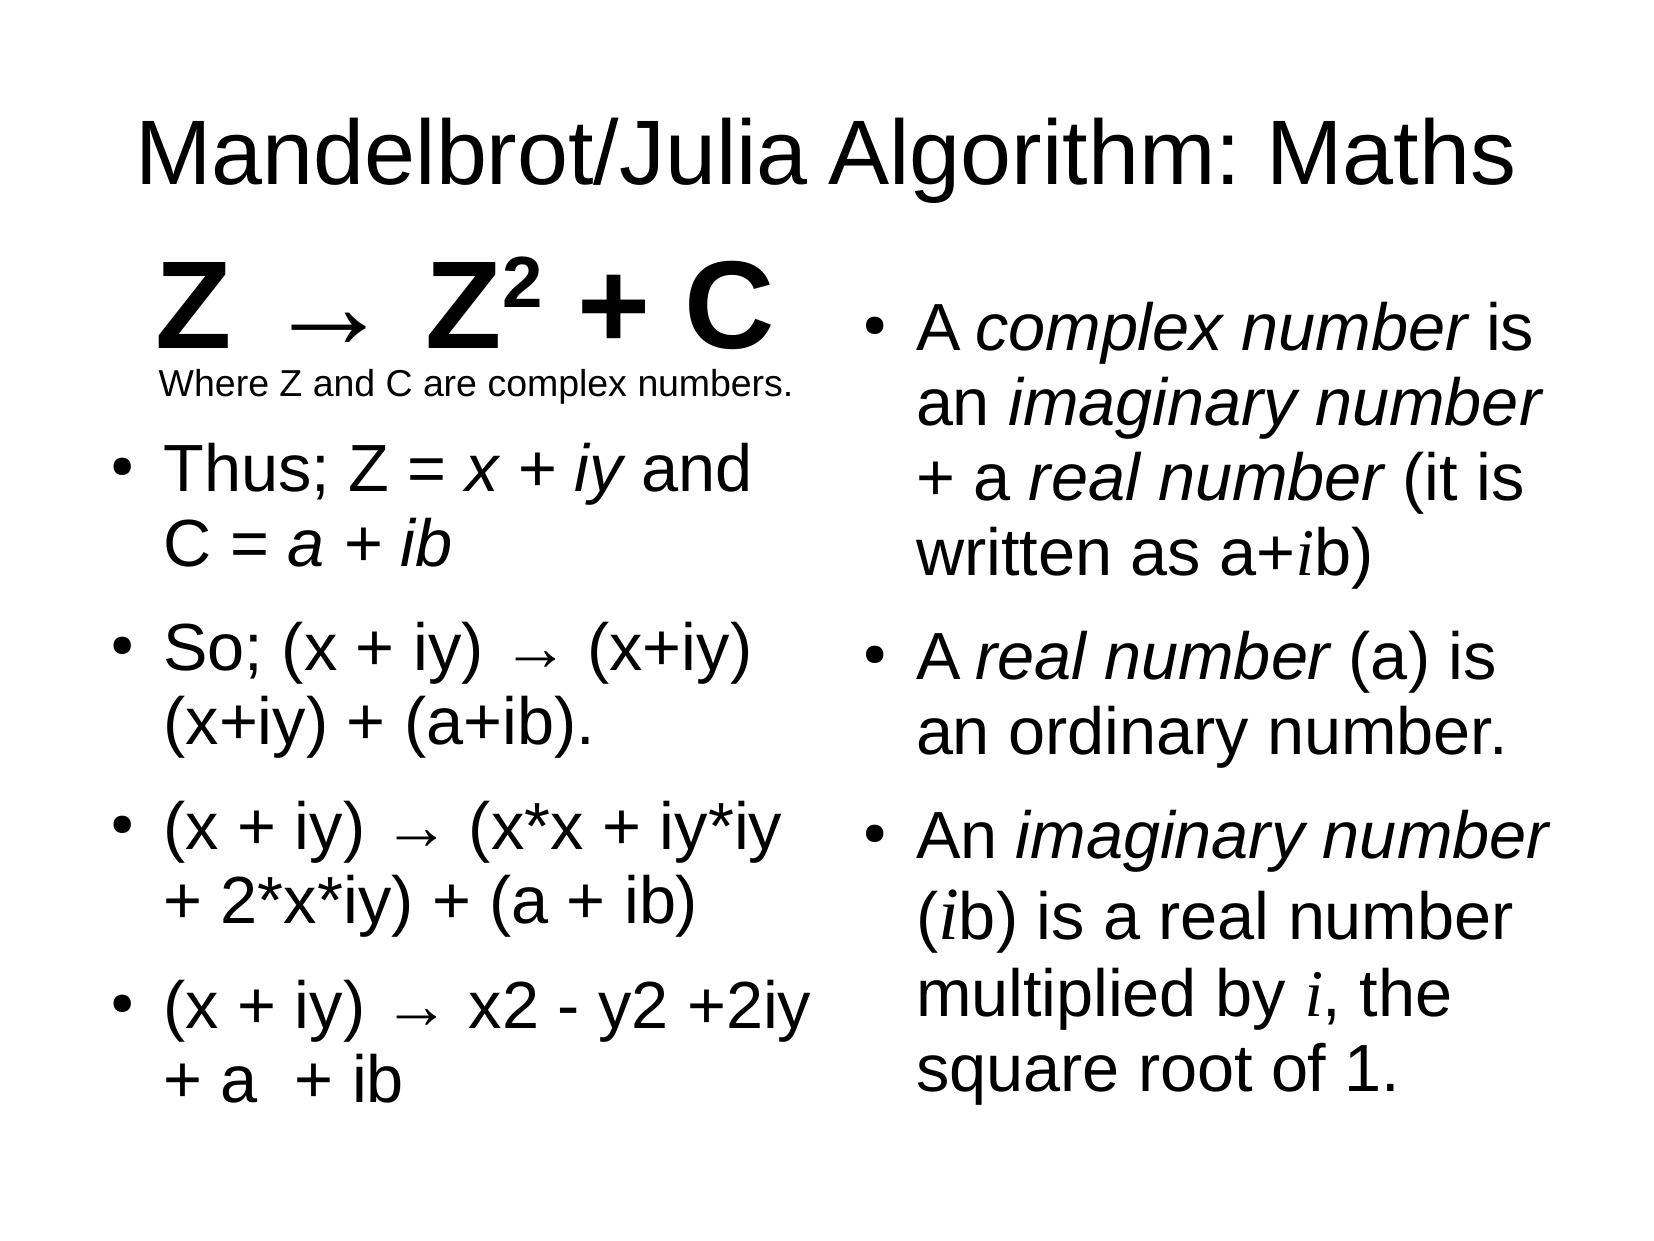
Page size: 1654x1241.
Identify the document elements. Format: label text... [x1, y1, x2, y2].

text_box Z → Z2 + C [140, 227, 791, 383]
list A complex number is an imaginary number + a real number (it is written as a+ib) A real number (a) is an ordinary number. An imaginary number (ib) is a real number multiplied by i, the square root of 1. [845, 290, 1572, 1109]
title Mandelbrot/Julia Algorithm: Maths [82, 49, 1571, 257]
list Thus; Z = x + iy and C = a + ib So; (x + iy) → (x+iy)(x+iy) + (a+ib). (x + iy) → (x*x + iy*iy + 2*x*iy) + (a + ib) (x + iy) → x2 - y2 +2iy + a + ib [92, 430, 819, 1116]
text_box Where Z and C are complex numbers. [144, 354, 810, 412]
